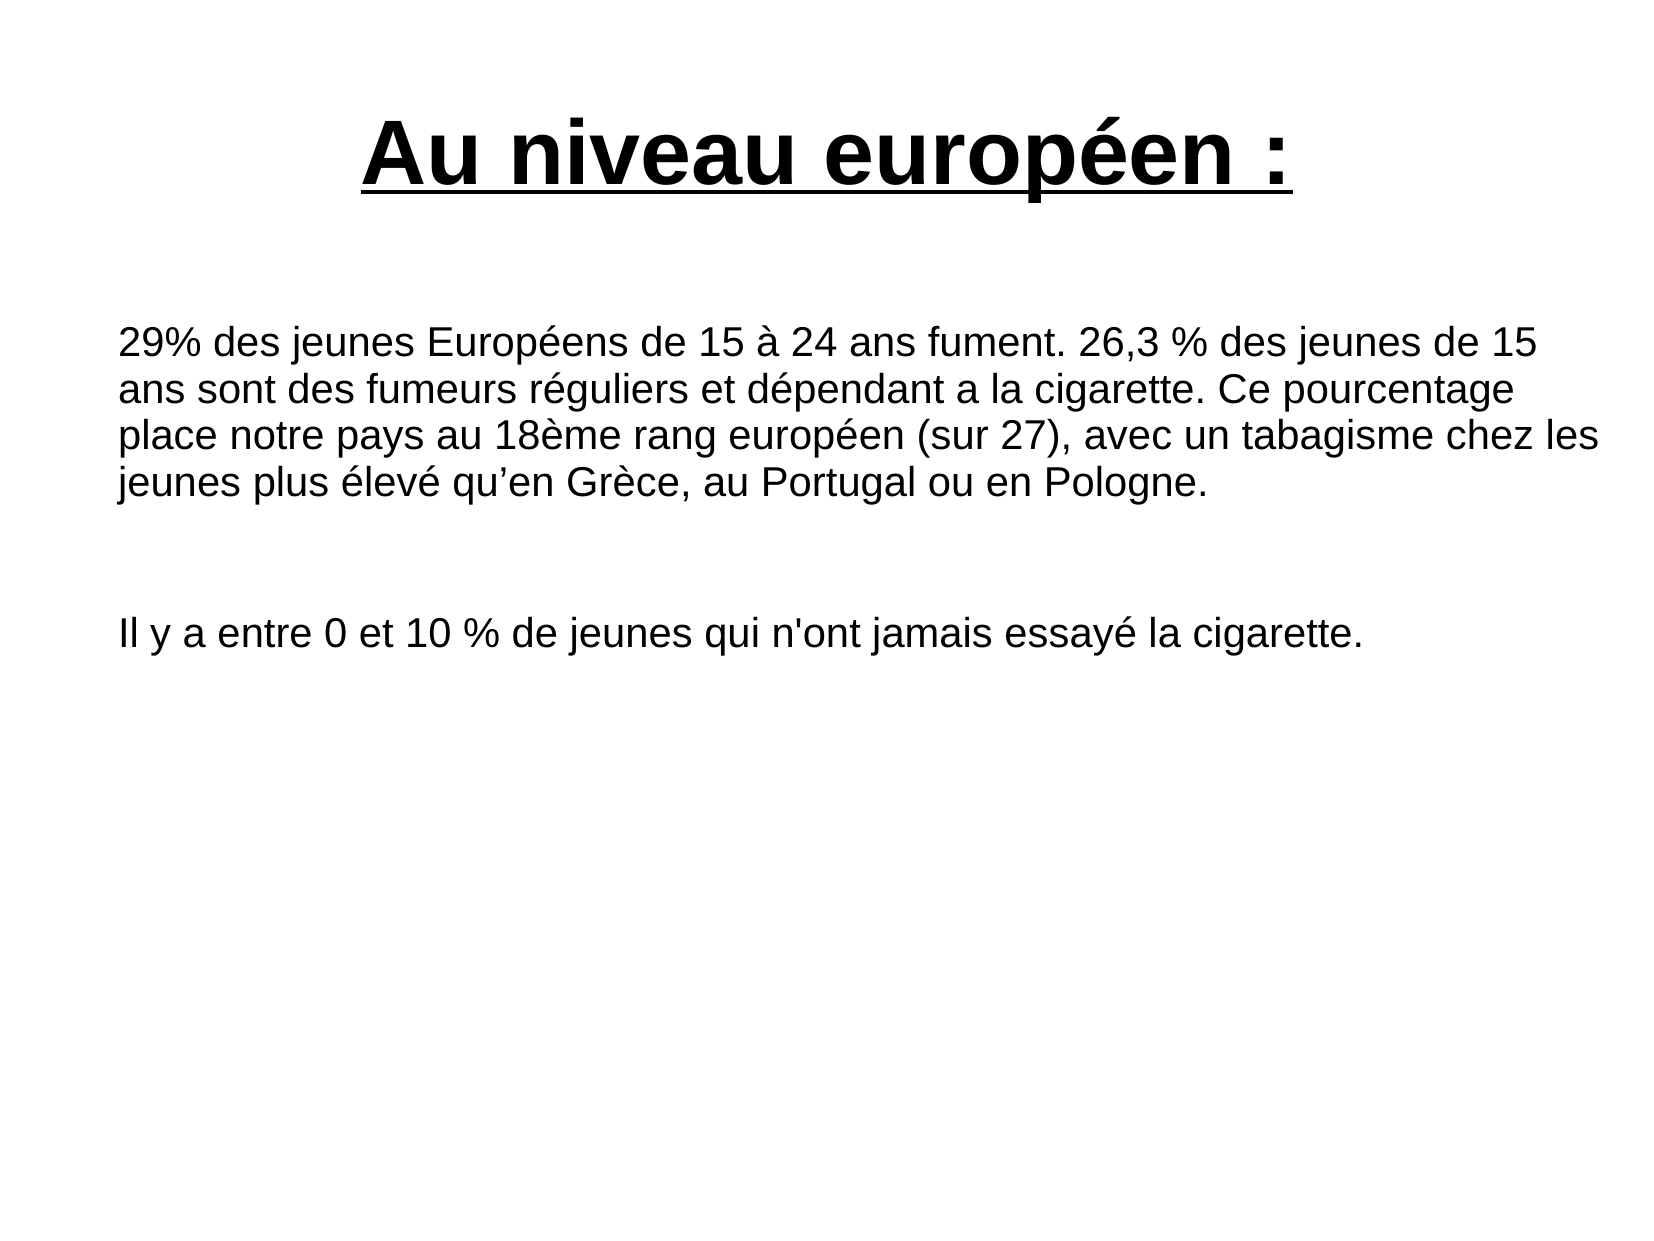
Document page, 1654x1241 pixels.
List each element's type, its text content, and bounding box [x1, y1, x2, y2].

title Au niveau européen : [82, 49, 1571, 257]
list 29% des jeunes Européens de 15 à 24 ans fument. 26,3 % des jeunes de 15 ans sont des fumeurs réguliers et dépendant a la cigarette. Ce pourcentage place notre pays au 18ème rang européen (sur 27), avec un tabagisme chez les jeunes plus élevé qu’en Grèce, au Portugal ou en Pologne. Il y a entre 0 et 10 % de jeunes qui n'ont jamais essayé la cigarette. [118, 318, 1607, 1138]
